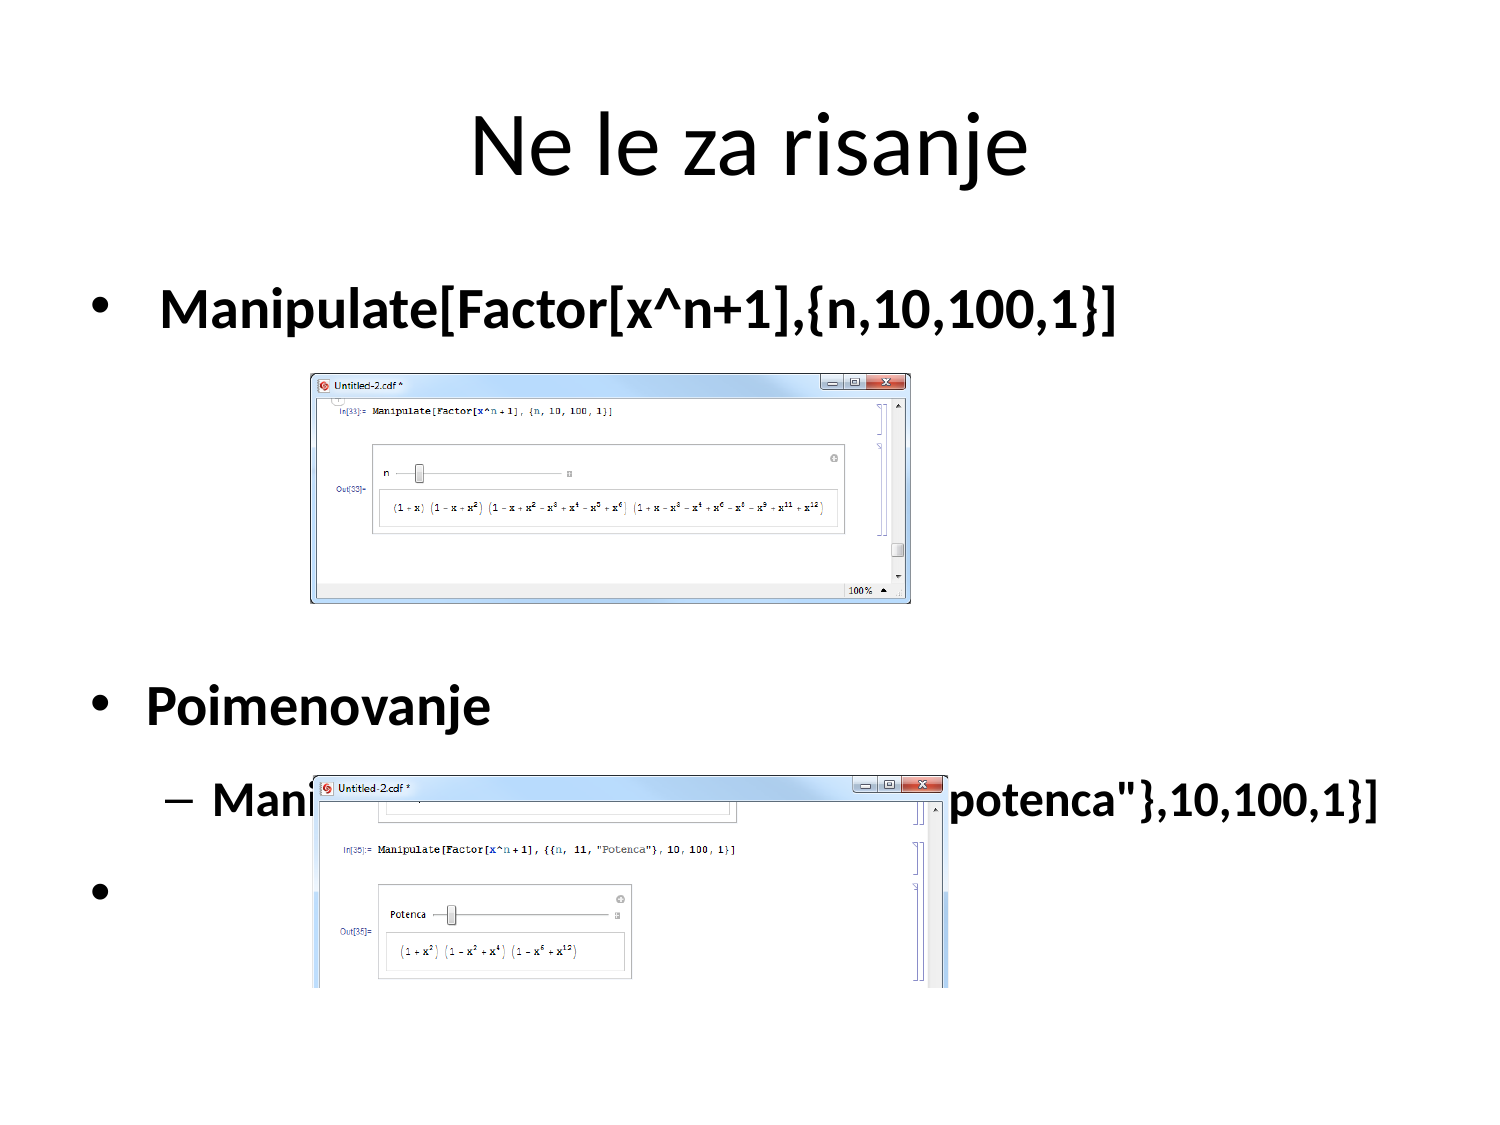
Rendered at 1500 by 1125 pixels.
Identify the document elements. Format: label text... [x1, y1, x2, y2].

picture [312, 775, 949, 988]
picture [310, 373, 911, 604]
title Ne le za risanje [75, 45, 1425, 233]
list Manipulate[Factor[x^n+1],{n,10,100,1}] Poimenovanje Manipulate[Factor[x^n+1],{{n, 11, "potenca"},10,100,1}] [75, 262, 1425, 1005]
